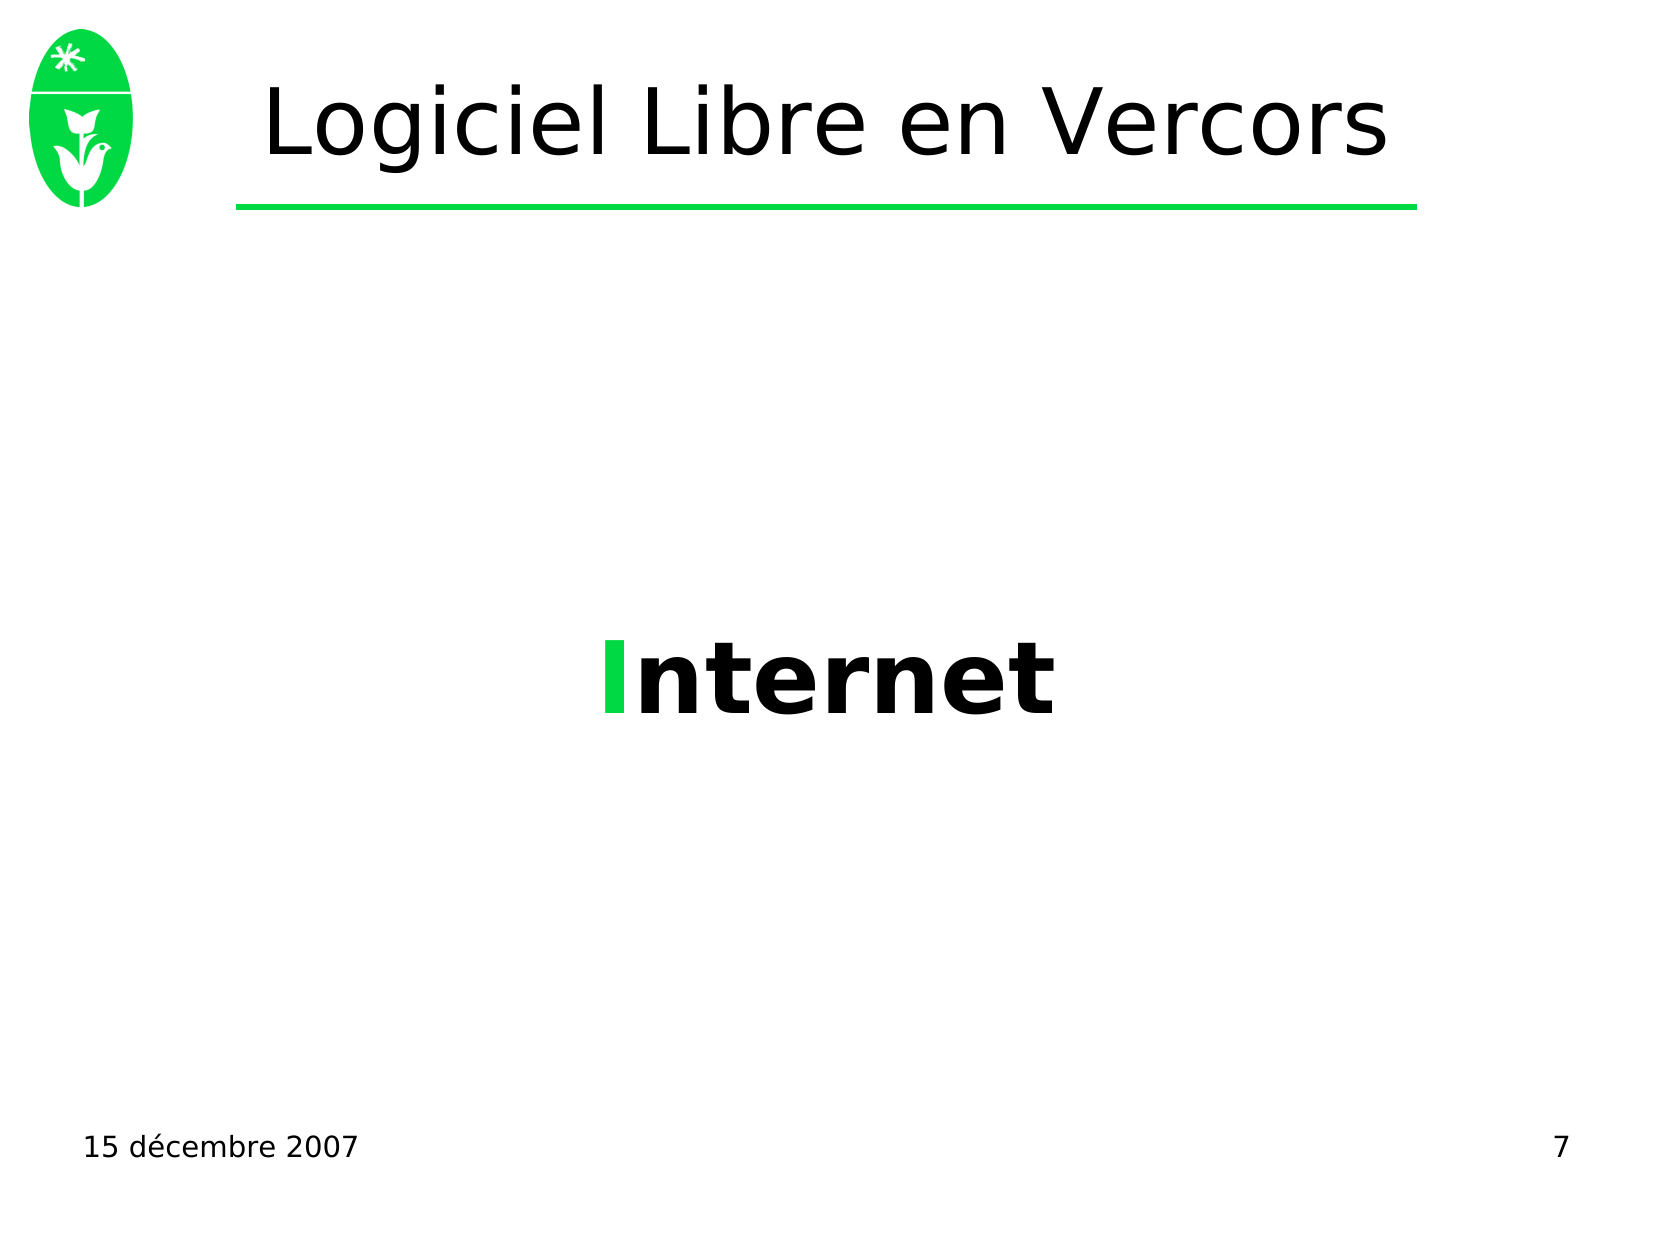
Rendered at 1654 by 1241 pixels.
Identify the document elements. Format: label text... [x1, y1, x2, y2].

title Logiciel Libre en Vercors [177, 4, 1477, 241]
picture [29, 29, 133, 207]
text_box Internet [0, 265, 1654, 1093]
